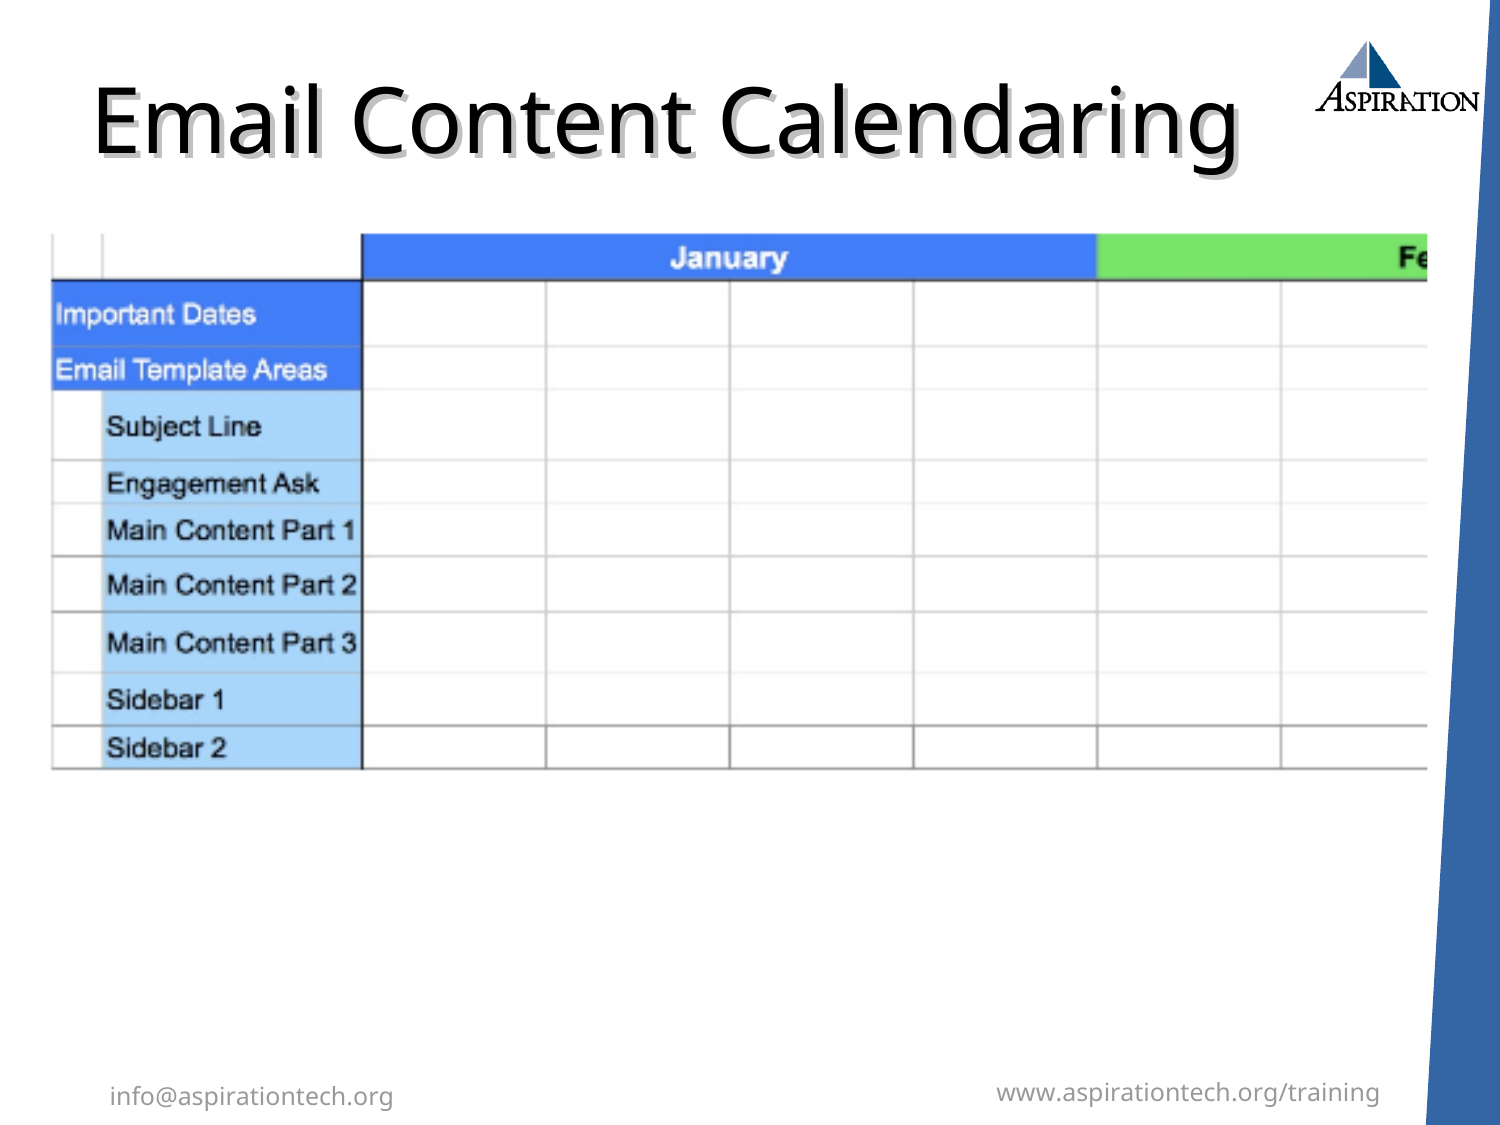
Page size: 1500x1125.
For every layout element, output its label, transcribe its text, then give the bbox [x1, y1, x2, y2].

picture [31, 195, 1428, 796]
title Email Content Calendaring [49, 19, 1284, 206]
picture [1315, 41, 1480, 120]
